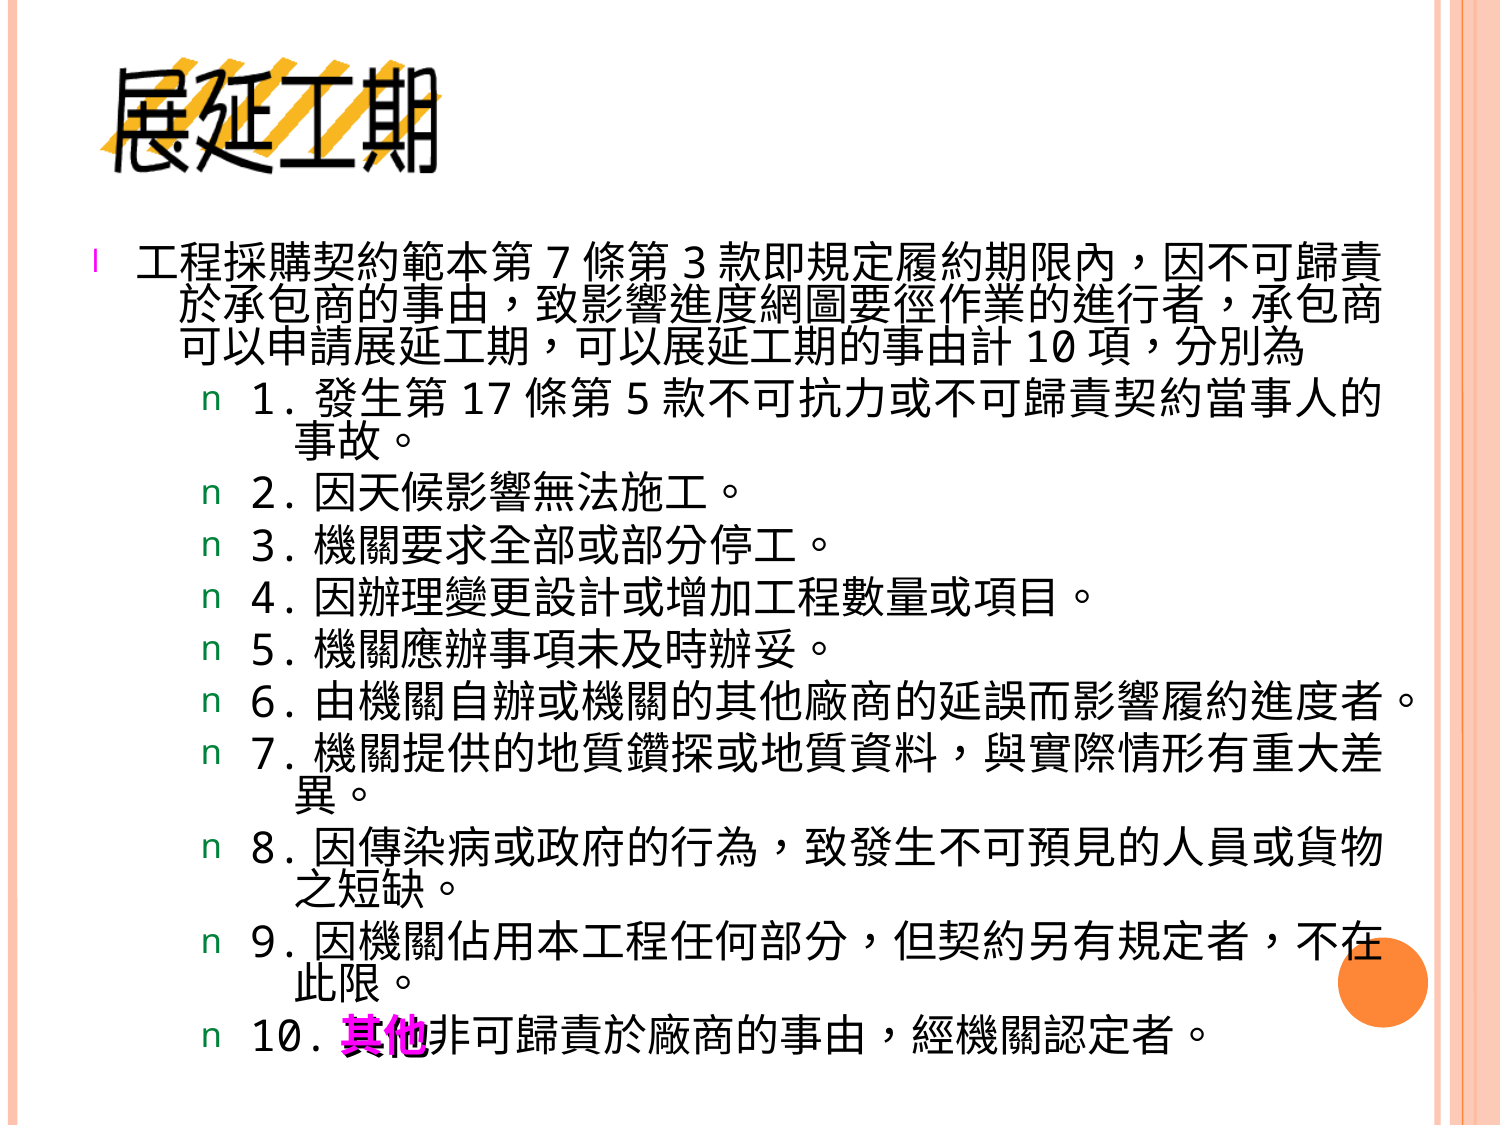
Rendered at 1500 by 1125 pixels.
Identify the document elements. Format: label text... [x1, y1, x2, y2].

picture [100, 54, 449, 178]
list 工程採購契約範本第7條第3款即規定履約期限內，因不可歸責於承包商的事由，致影響進度網圖要徑作業的進行者，承包商可以申請展延工期，可以展延工期的事由計10項，分別為 1.發生第17條第5款不可抗力或不可歸責契約當事人的事故。 2.因天候影響無法施工。 3.機關要求全部或部分停工。 4.因辦理變更設計或增加工程數量或項目。 5.機關應辦事項未及時辦妥。 6.由機關自辦或機關的其他廠商的延誤而影響履約進度者。 7.機關提供的地質鑽探或地質資料，與實際情形有重大差異。 8.因傳染病或政府的行為，致發生不可預見的人員或貨物之短缺。 9.因機關佔用本工程任何部分，但契約另有規定者，不在此限。 10.其他非可歸責於廠商的事由，經機關認定者。 [76, 237, 1400, 1125]
